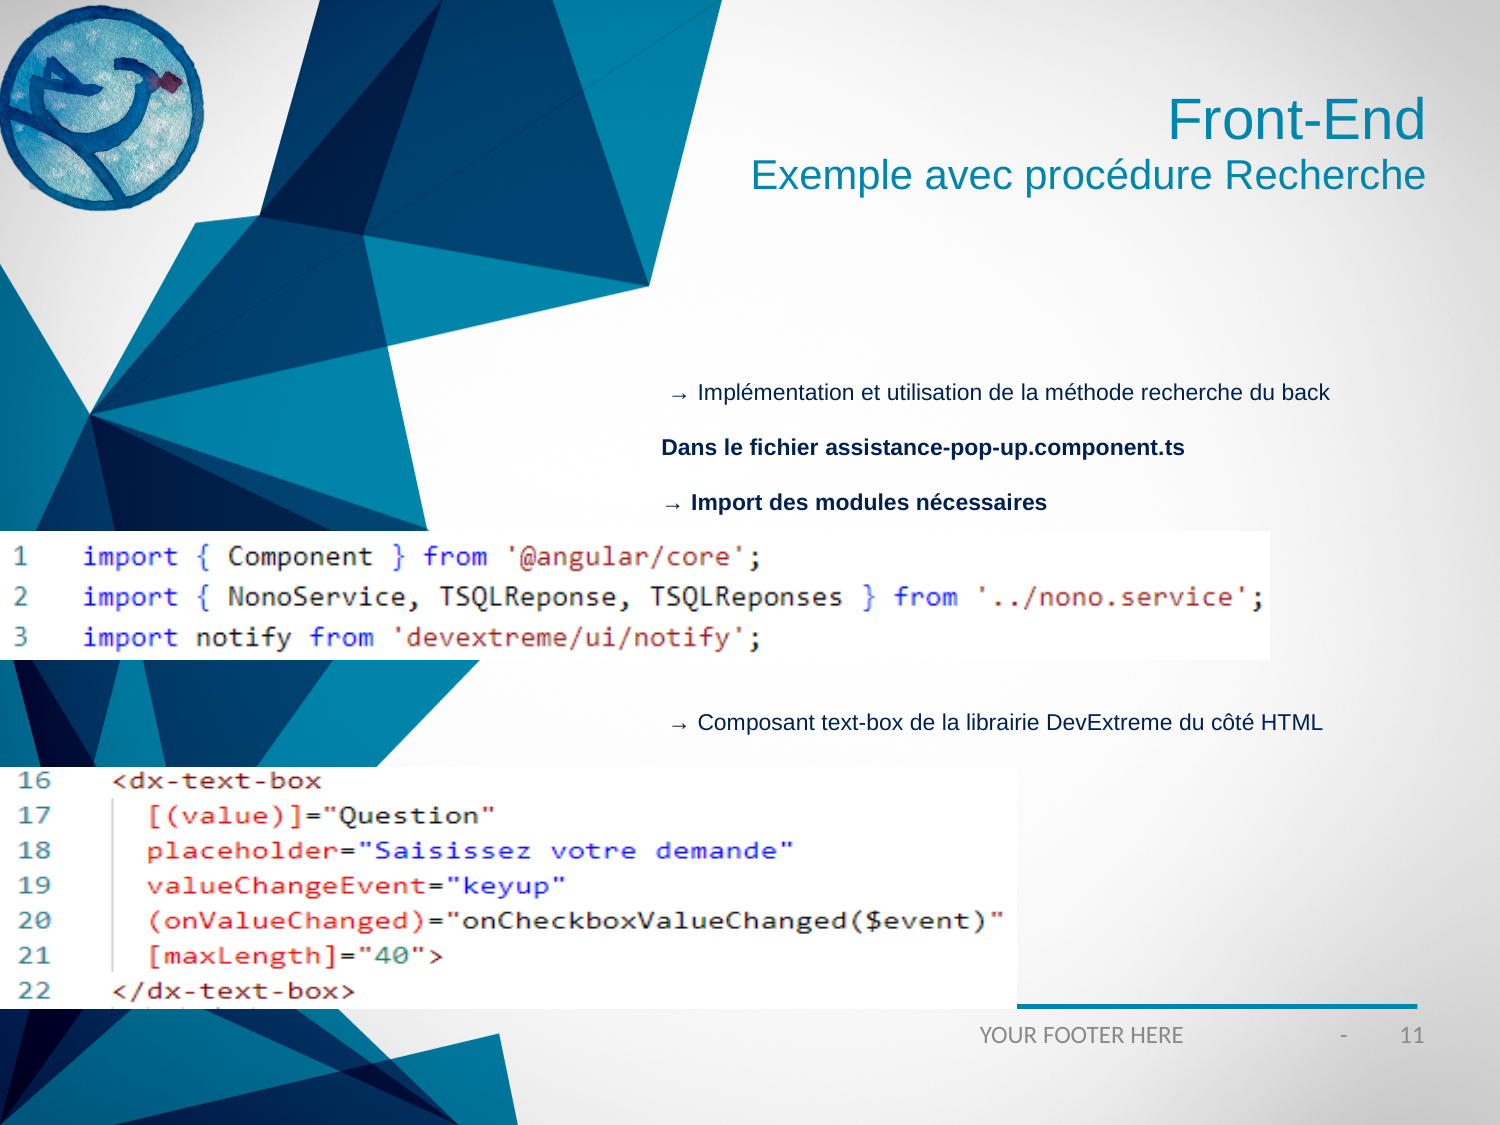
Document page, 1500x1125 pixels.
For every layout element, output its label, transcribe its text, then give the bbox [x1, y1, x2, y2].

list → Implémentation et utilisation de la méthode recherche du back Dans le fichier assistance-pop-up.component.ts → Import des modules nécessaires → Composant text-box de la librairie DevExtreme du côté HTML [590, 324, 1425, 1006]
title Front-End Exemple avec procédure Recherche [710, 48, 1427, 237]
picture [0, 0, 1500, 1125]
